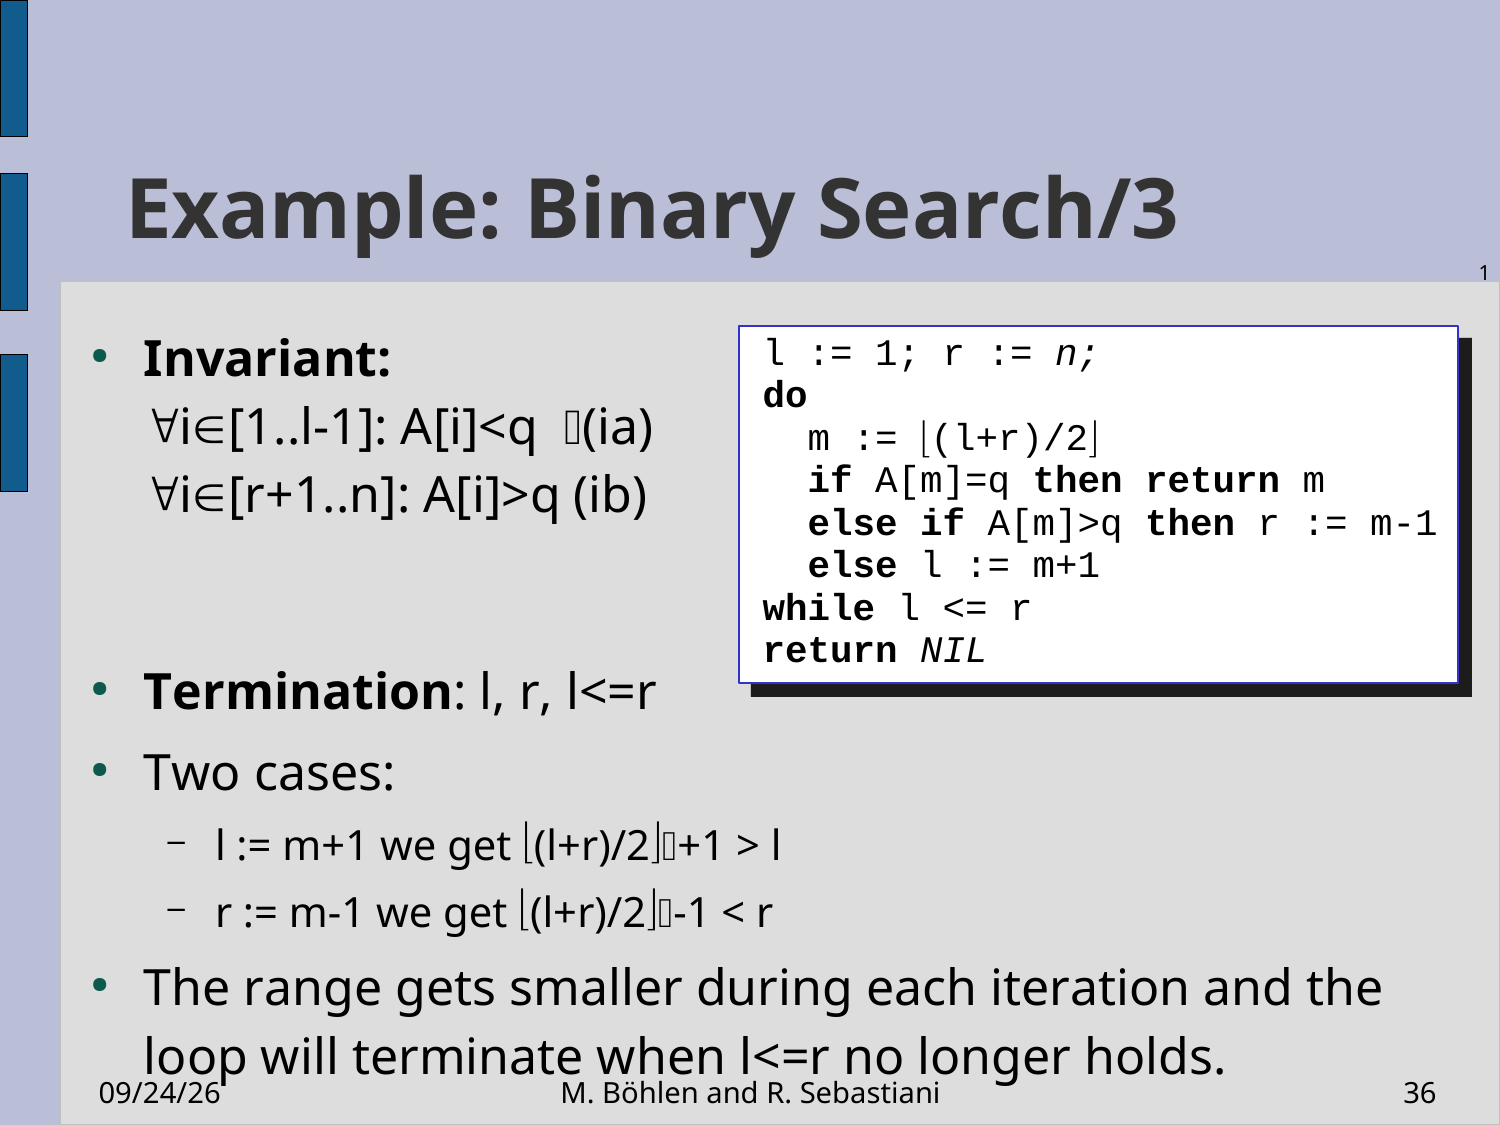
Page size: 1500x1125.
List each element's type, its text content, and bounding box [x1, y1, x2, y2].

list Invariant: i[1..l-1]: A[i]<q (ia) i[r+1..n]: A[i]>q (ib) Termination: l, r, l<=r Two cases: l := m+1 we get (l+r)/2+1 > l r := m-1 we get (l+r)/2-1 < r The range gets smaller during each iteration and the loop will terminate when l<=r no longer holds. [58, 314, 1430, 1019]
text_box 1 [1478, 261, 1491, 287]
text_box l := 1; r := n; do m := ⌊(l+r)/2⌋ if A[m]=q then return m else if A[m]>q then r := m-1 else l := m+1 while l <= r return NIL [744, 326, 1464, 689]
text_box [739, 326, 744, 684]
title Example: Binary Search/3 [110, 67, 1392, 271]
